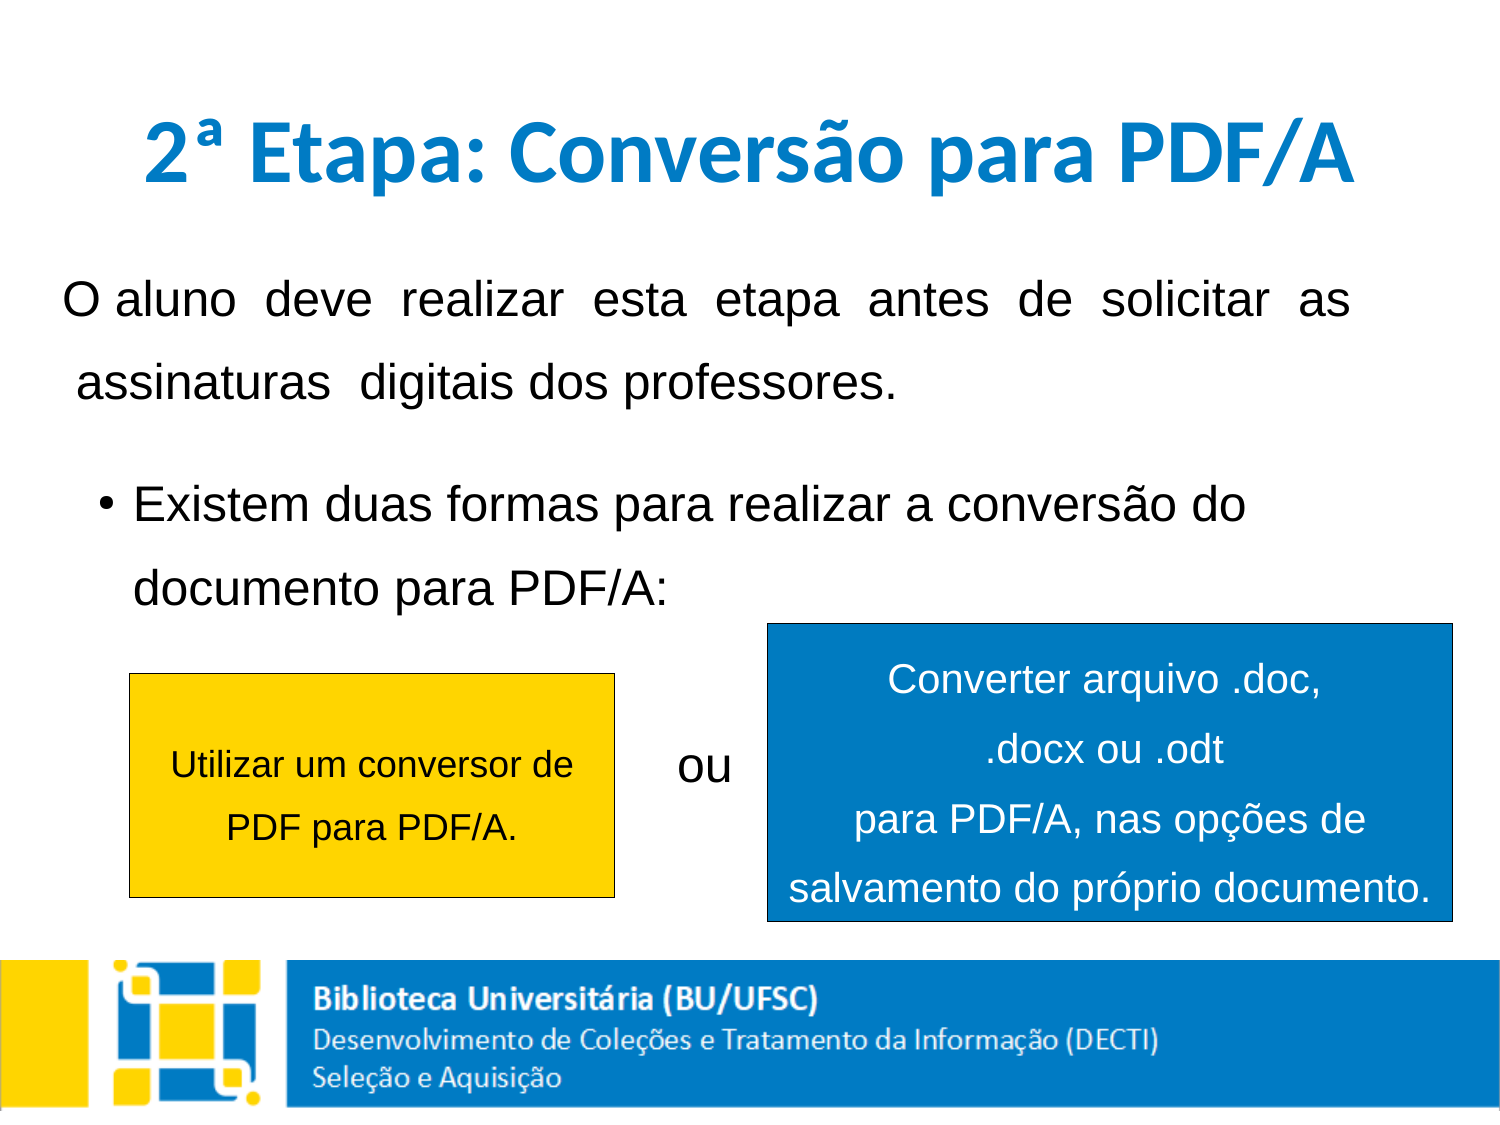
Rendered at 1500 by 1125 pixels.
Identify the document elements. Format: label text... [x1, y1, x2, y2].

text_box Utilizar um conversor de PDF para PDF/A. [129, 673, 615, 898]
picture [0, 960, 1500, 1111]
text_box Existem duas formas para realizar a conversão do documento para PDF/A: [82, 441, 1430, 624]
text_box ou [662, 729, 768, 804]
text_box O aluno deve realizar esta etapa antes de solicitar as assinaturas digitais dos professores. [47, 235, 1371, 426]
text_box Converter arquivo .doc, .docx ou .odt para PDF/A, nas opções de salvamento do próprio documento. [767, 623, 1453, 922]
text_box 2ª Etapa: Conversão para PDF/A [58, 57, 1441, 234]
